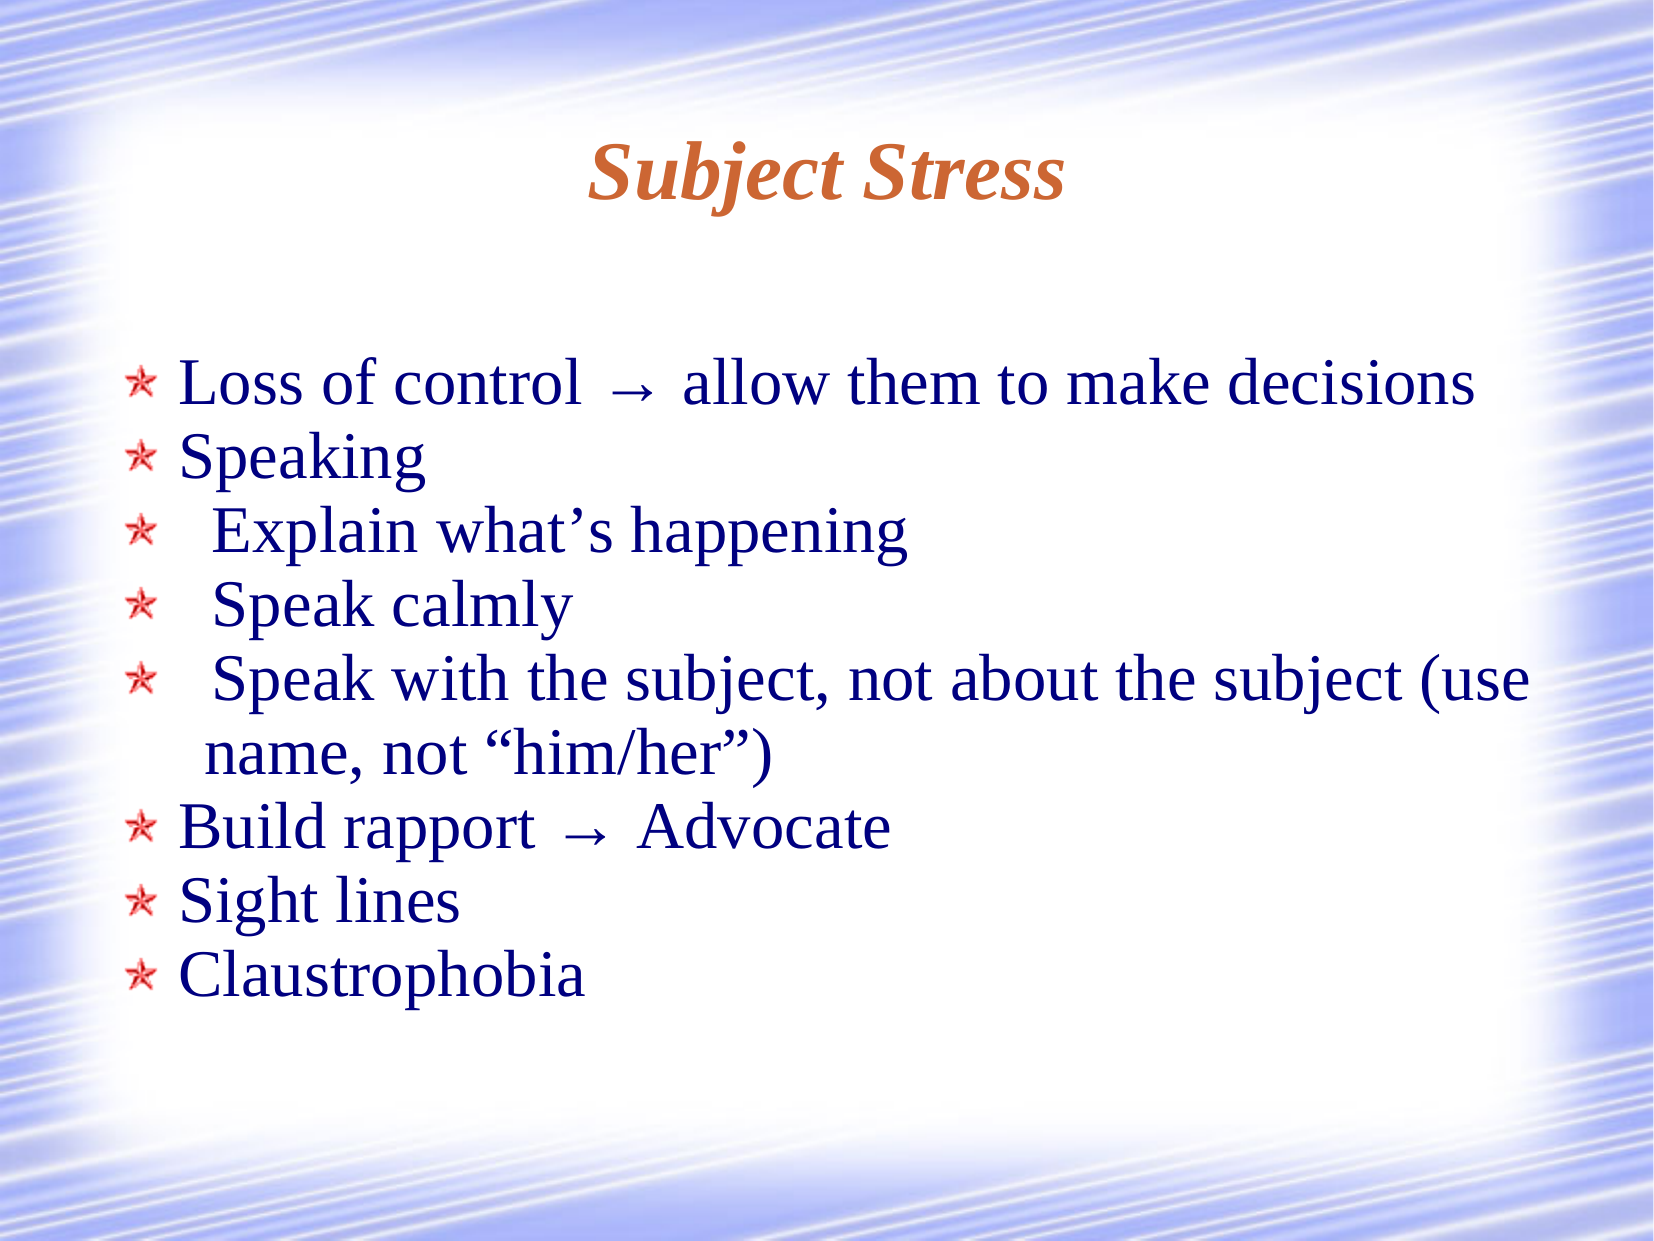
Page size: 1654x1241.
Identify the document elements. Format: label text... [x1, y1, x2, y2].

picture [0, 0, 1654, 1241]
title Subject Stress [121, 67, 1534, 275]
list Loss of control → allow them to make decisions Speaking Explain what’s happening Speak calmly Speak with the subject, not about the subject (use name, not “him/her”) Build rapport → Advocate Sight lines Claustrophobia [121, 344, 1534, 1065]
